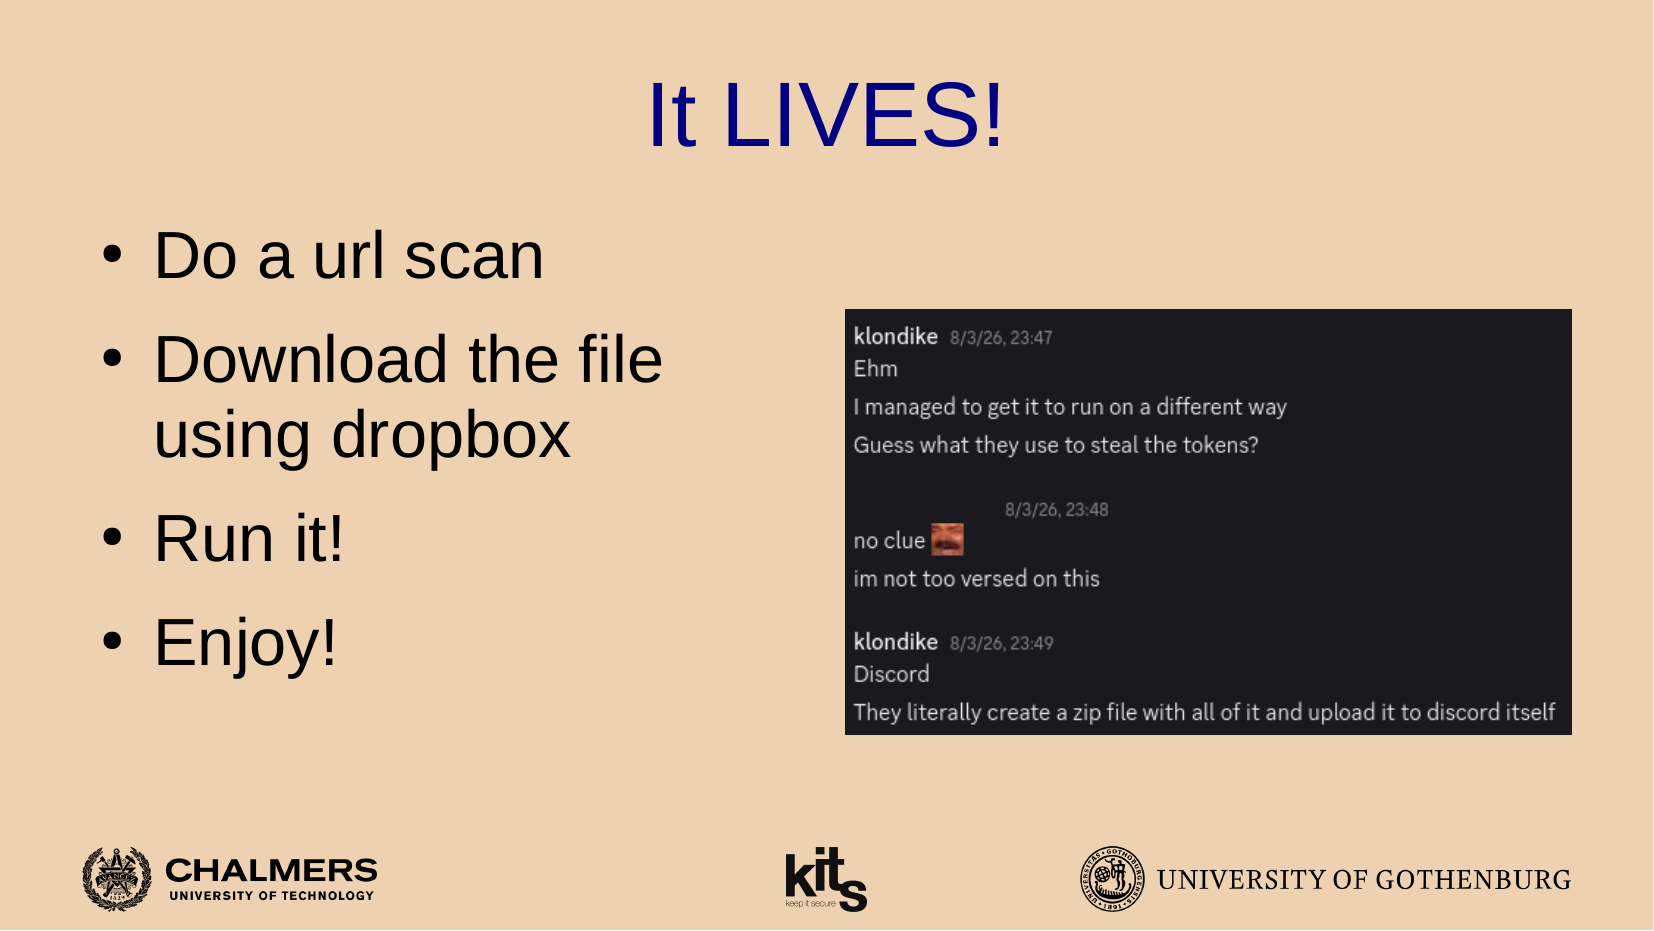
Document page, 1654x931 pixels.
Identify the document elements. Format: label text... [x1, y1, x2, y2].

list Do a url scan Download the file using dropbox Run it! Enjoy! [82, 217, 809, 827]
picture [786, 847, 867, 912]
picture [845, 309, 1572, 735]
picture [1080, 846, 1571, 912]
title It LIVES! [82, 37, 1571, 193]
picture [82, 847, 377, 912]
